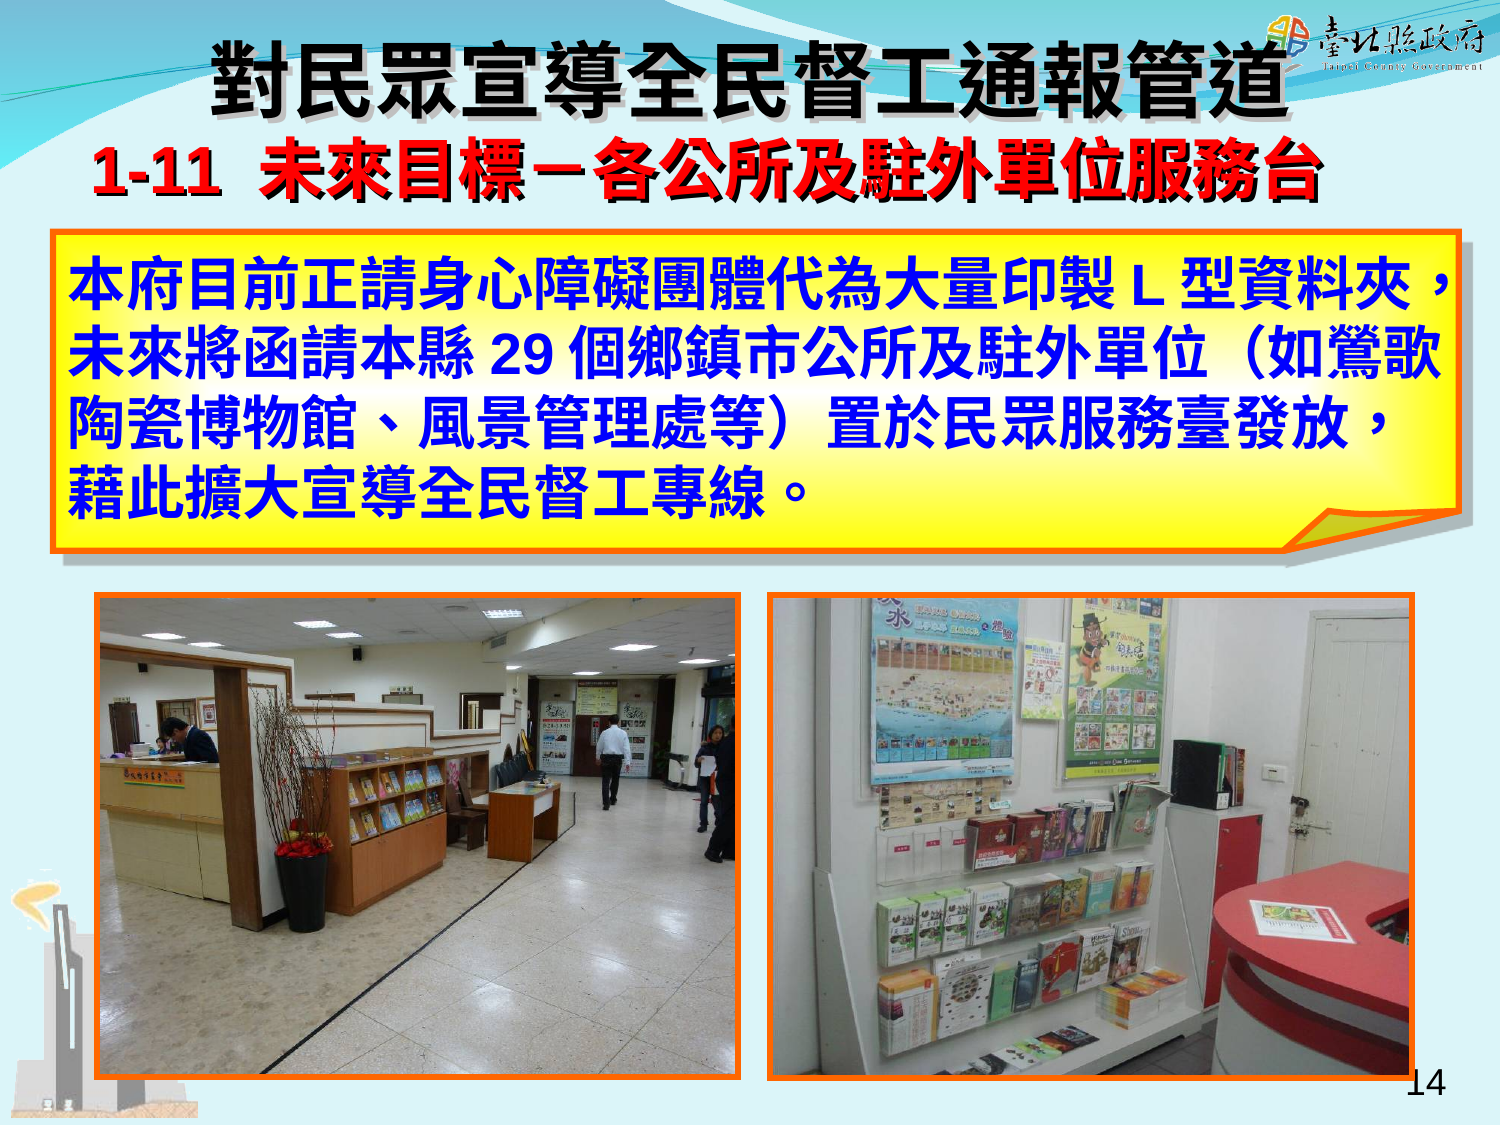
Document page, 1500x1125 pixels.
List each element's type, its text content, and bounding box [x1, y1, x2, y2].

picture [0, 0, 1500, 102]
picture [773, 597, 1410, 1075]
picture [11, 869, 198, 1118]
picture [100, 597, 735, 1074]
list 1-11 未來目標－各公所及駐外單位服務台 [75, 113, 1426, 220]
title 對民眾宣導全民督工通報管道 [75, 19, 1426, 113]
text_box 本府目前正請身心障礙團體代為大量印製L型資料夾，未來將函請本縣29個鄉鎮市公所及駐外單位（如鶯歌陶瓷博物館、風景管理處等）置於民眾服務臺發放，藉此擴大宣導全民督工專線。 [53, 231, 1459, 551]
